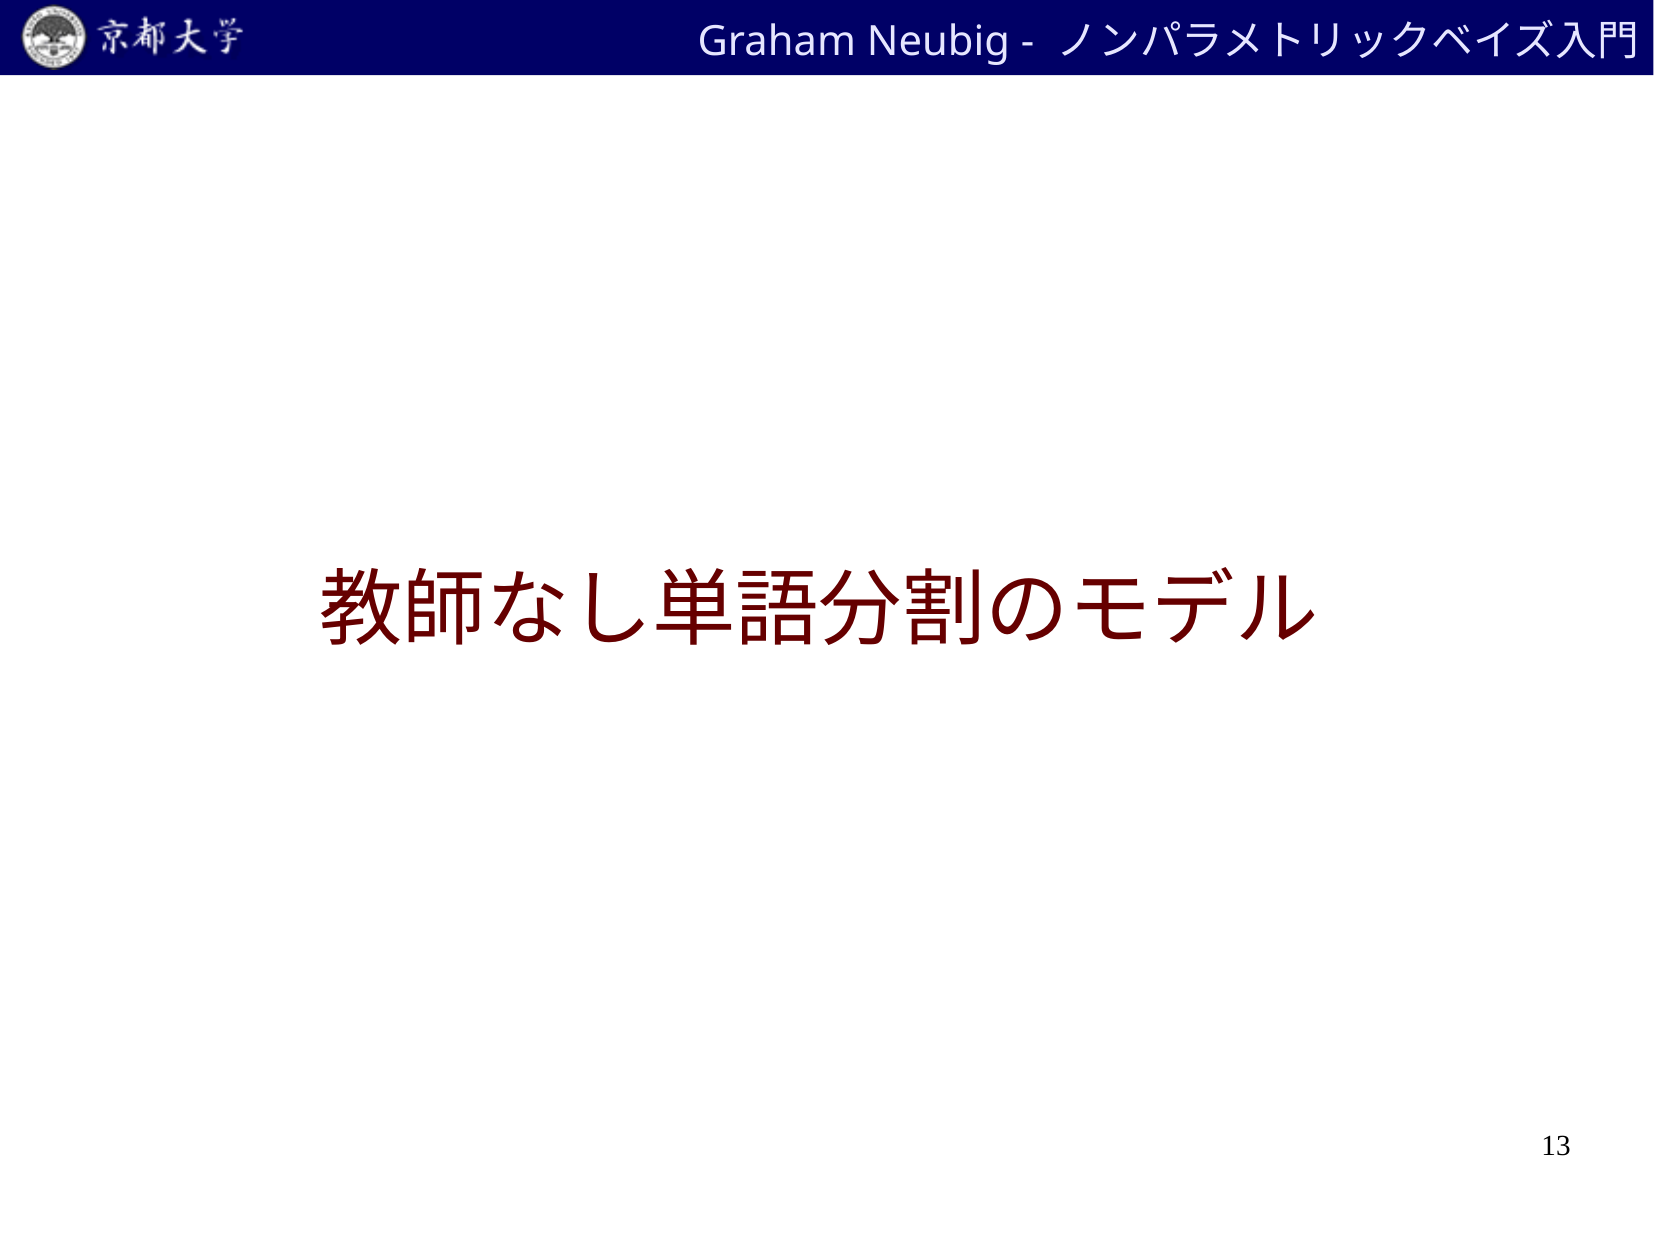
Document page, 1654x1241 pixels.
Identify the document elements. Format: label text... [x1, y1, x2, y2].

title 教師なし単語分割のモデル [75, 513, 1564, 691]
picture [0, 0, 247, 70]
